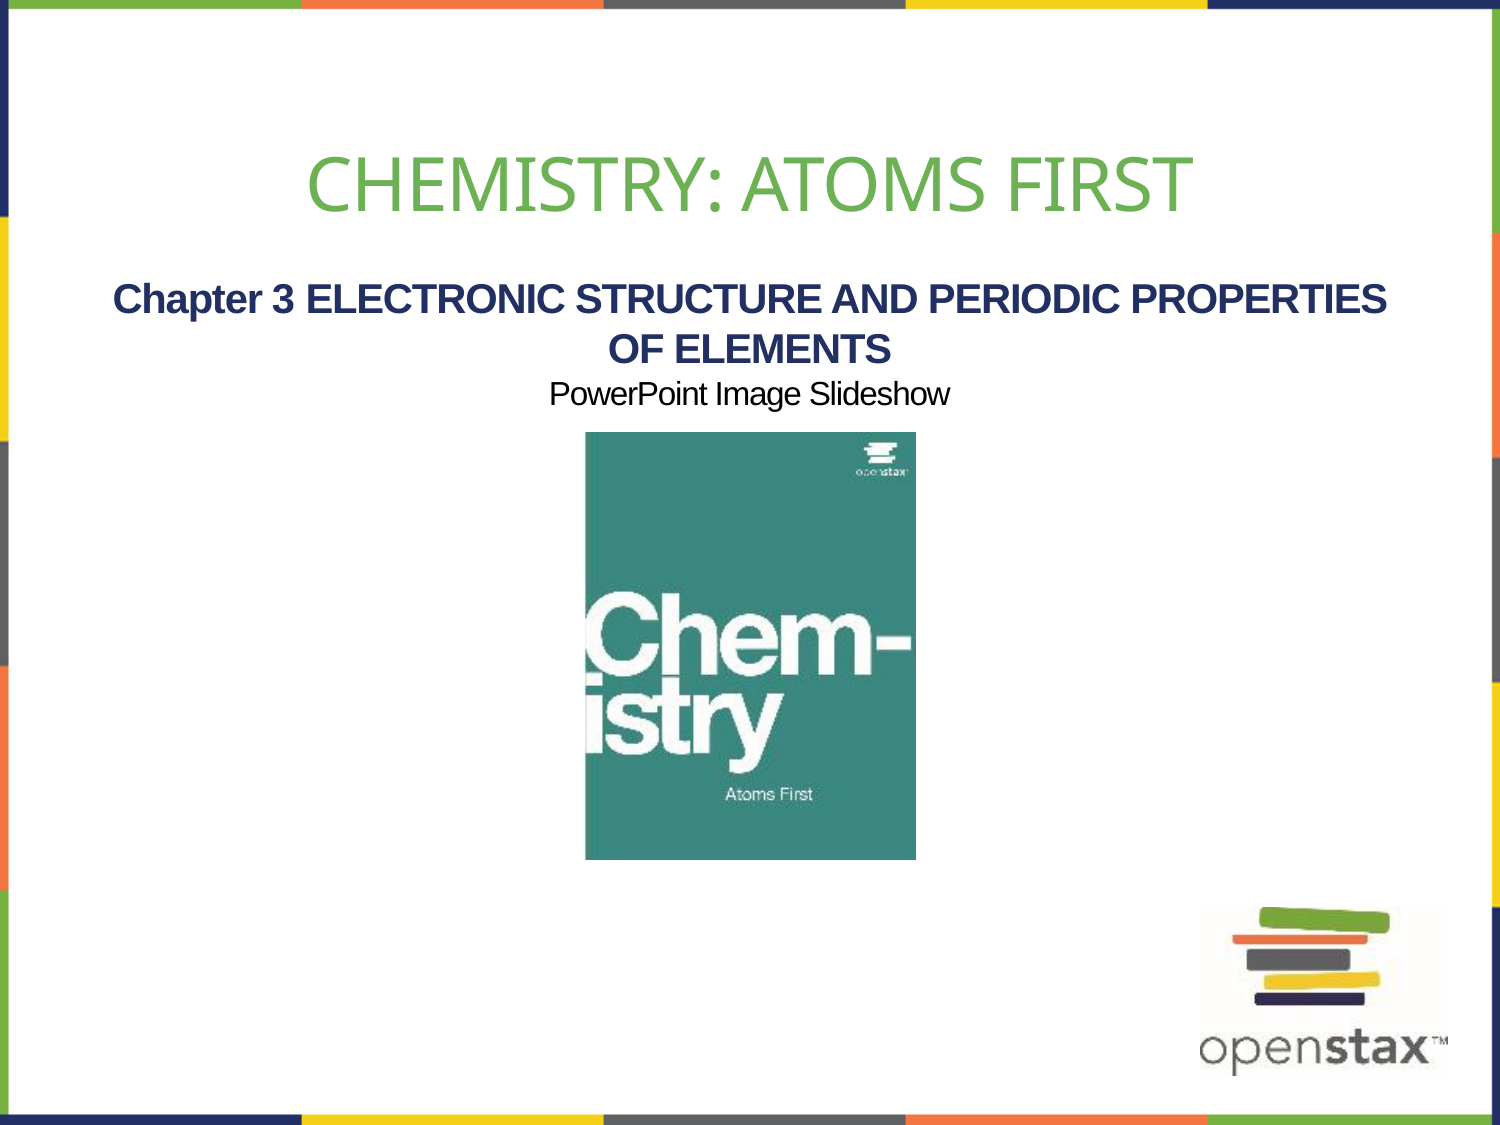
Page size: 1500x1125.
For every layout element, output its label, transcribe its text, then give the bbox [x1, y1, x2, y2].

text_box CHEMISTRY: Atoms First Chapter 3 Electronic Structure and Periodic Properties of Elements PowerPoint Image Slideshow [0, 129, 1500, 246]
picture [0, 246, 1500, 1125]
picture [0, 0, 1500, 129]
